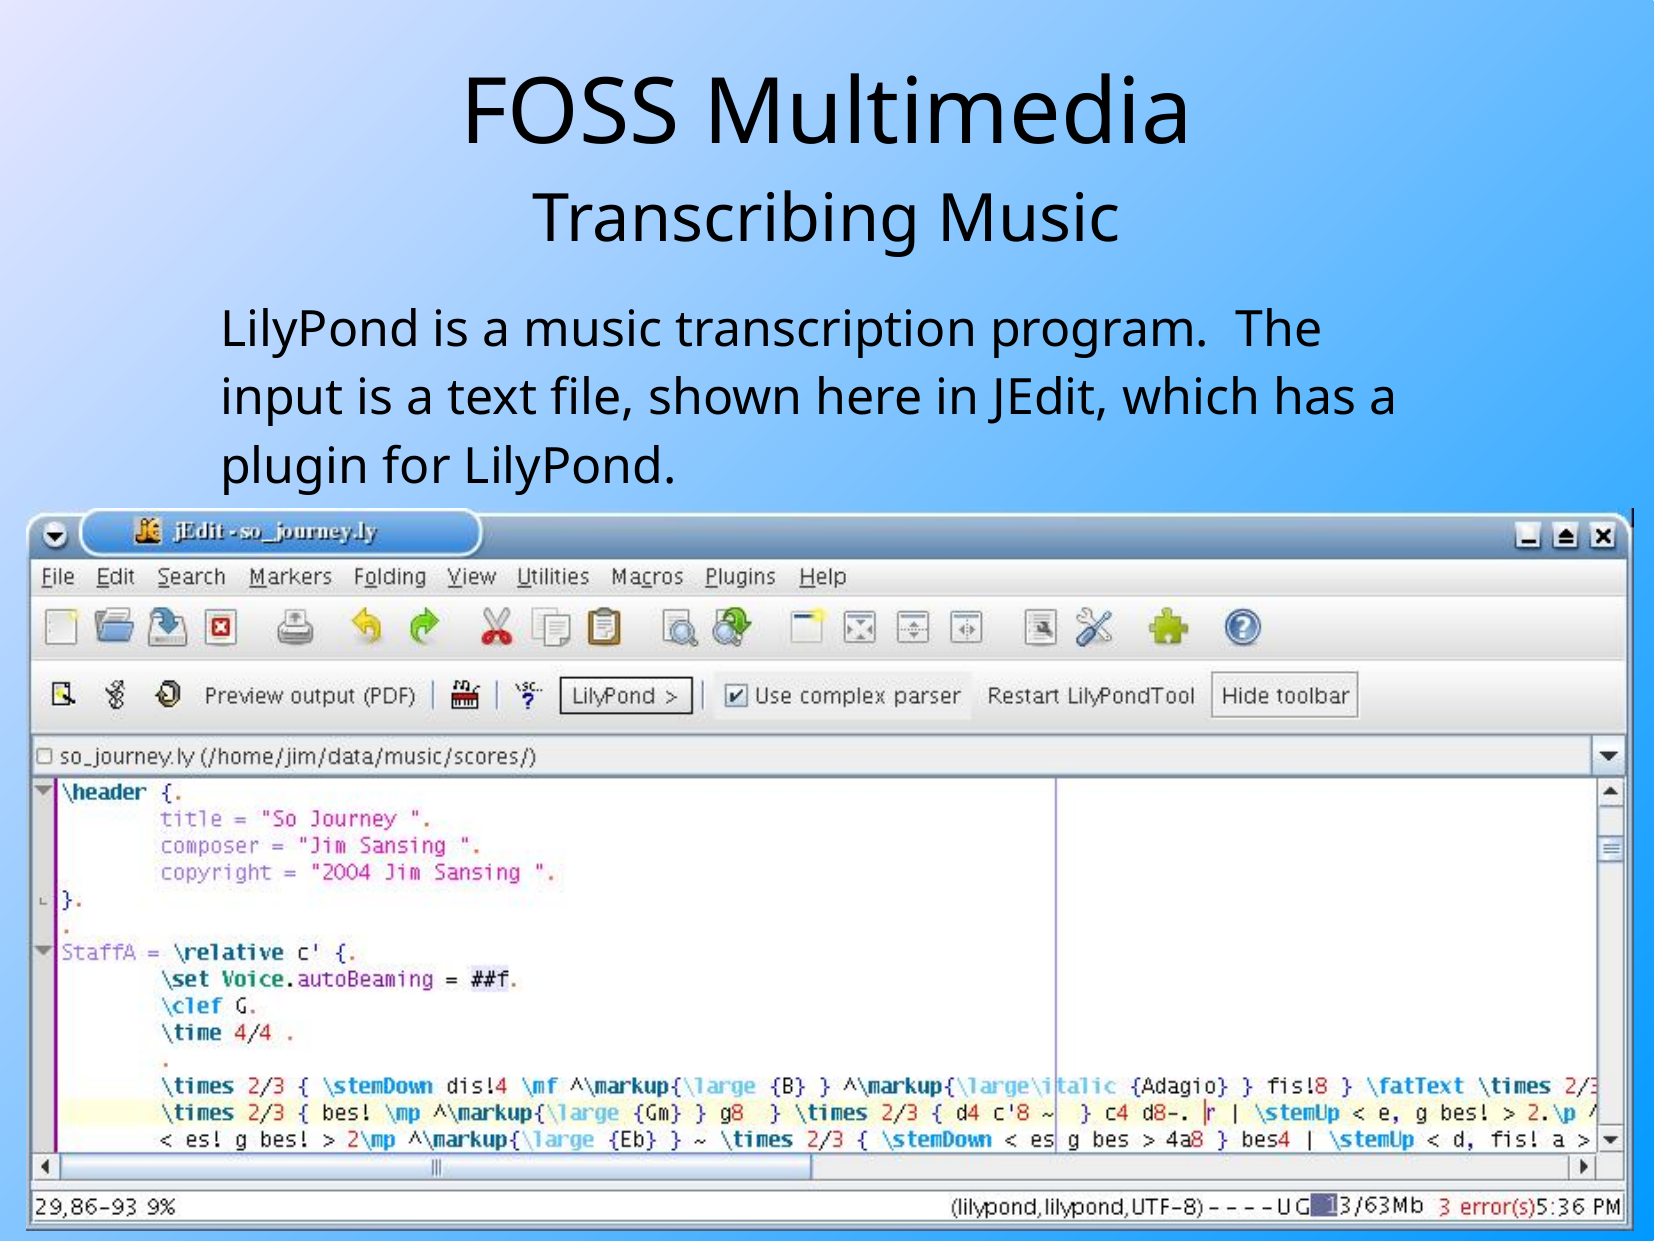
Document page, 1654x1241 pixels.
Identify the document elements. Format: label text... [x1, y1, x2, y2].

picture [26, 508, 1634, 1231]
text_box LilyPond is a music transcription program. The input is a text file, shown here in JEdit, which has a plugin for LilyPond. [205, 285, 1456, 495]
title FOSS Multimedia Transcribing Music [82, 50, 1571, 256]
